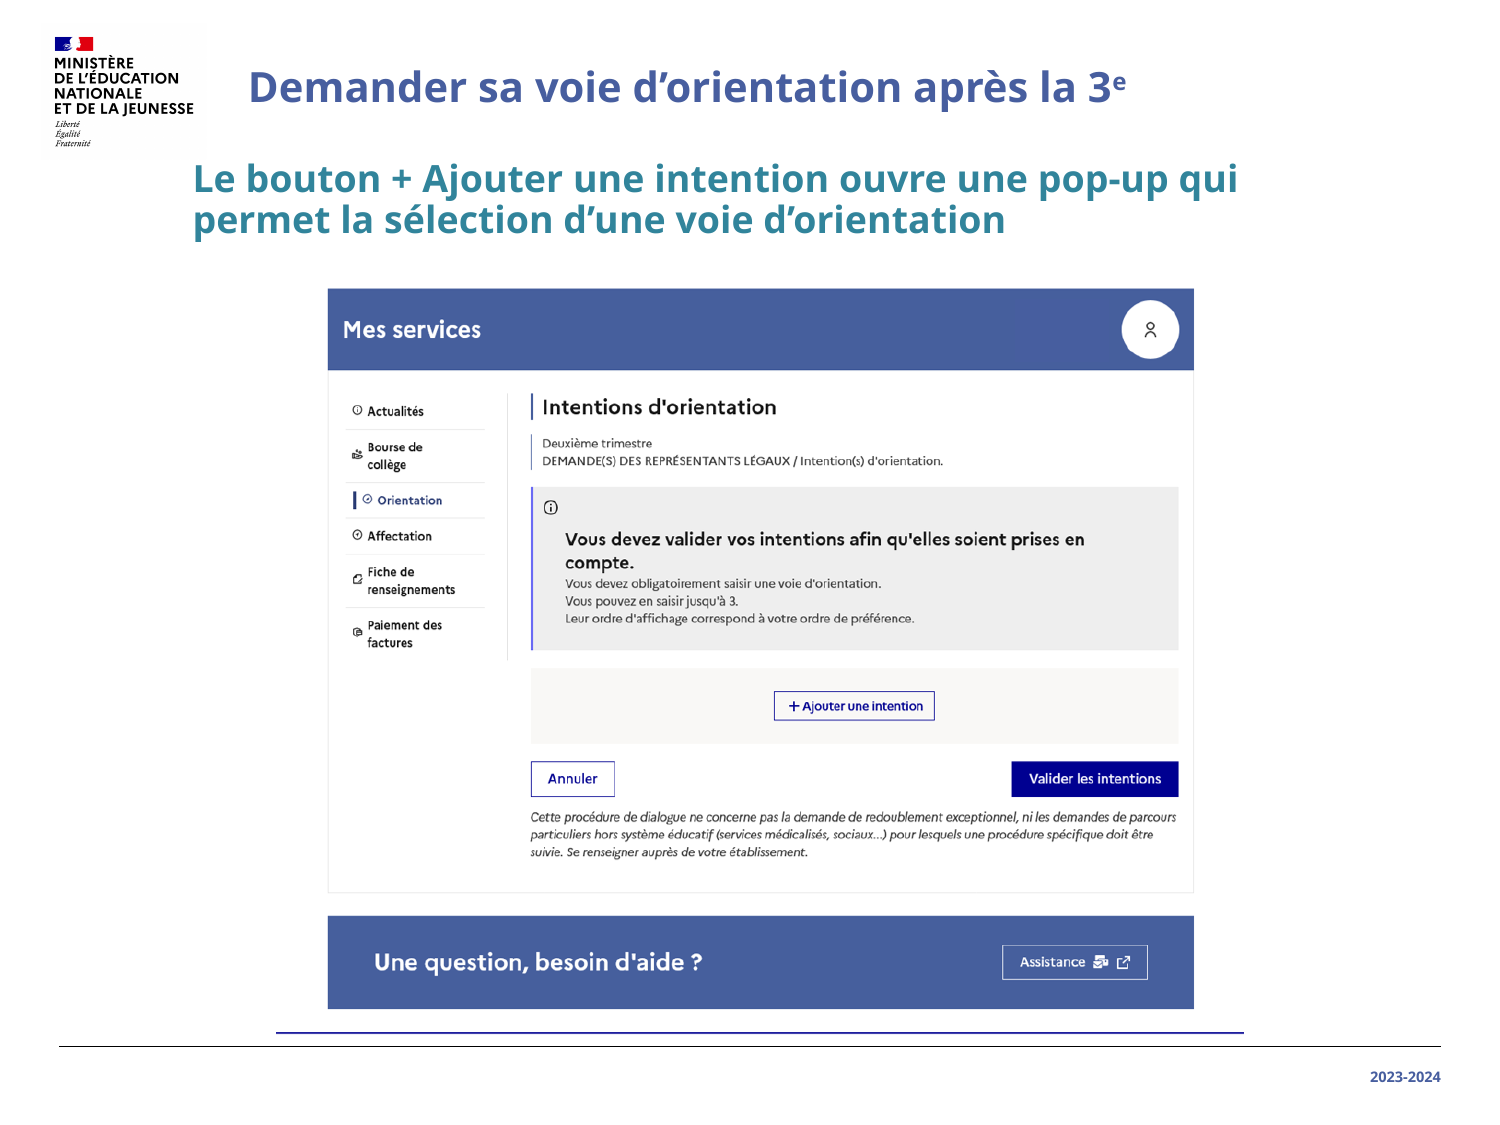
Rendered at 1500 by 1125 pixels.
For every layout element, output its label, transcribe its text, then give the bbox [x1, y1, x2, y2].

picture [41, 23, 207, 160]
slide_number 2023-2024 [1249, 1046, 1441, 1125]
title Le bouton + Ajouter une intention ouvre une pop-up qui permet la sélection d’une voie d’orientation [192, 188, 1365, 272]
text_box Demander sa voie d’orientation après la 3e [218, 0, 1424, 126]
picture [276, 271, 1244, 1040]
